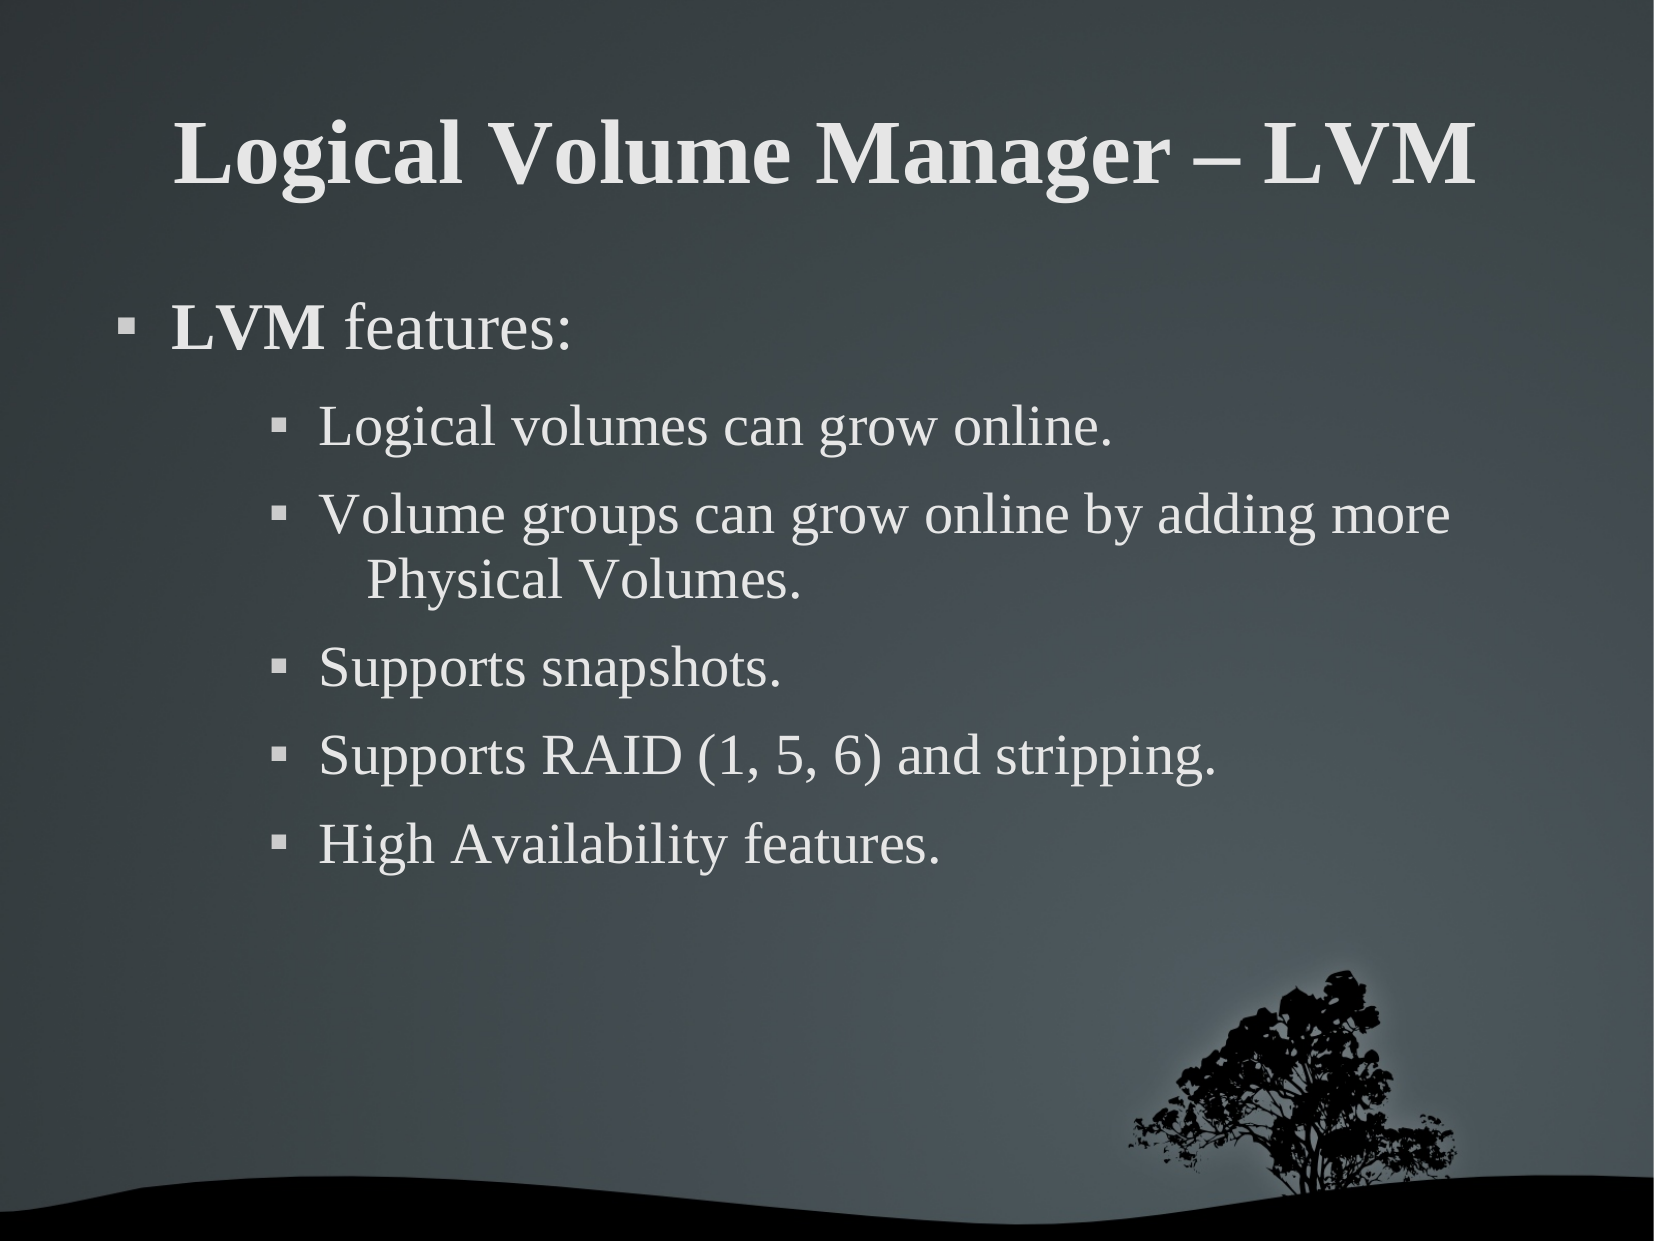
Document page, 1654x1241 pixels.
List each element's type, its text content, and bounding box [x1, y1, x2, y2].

title Logical Volume Manager – LVM [82, 49, 1571, 257]
picture [0, 0, 1654, 1241]
list LVM features: Logical volumes can grow online. Volume groups can grow online by adding more Physical Volumes. Supports snapshots. Supports RAID (1, 5, 6) and stripping. High Availability features. [82, 290, 1571, 1109]
